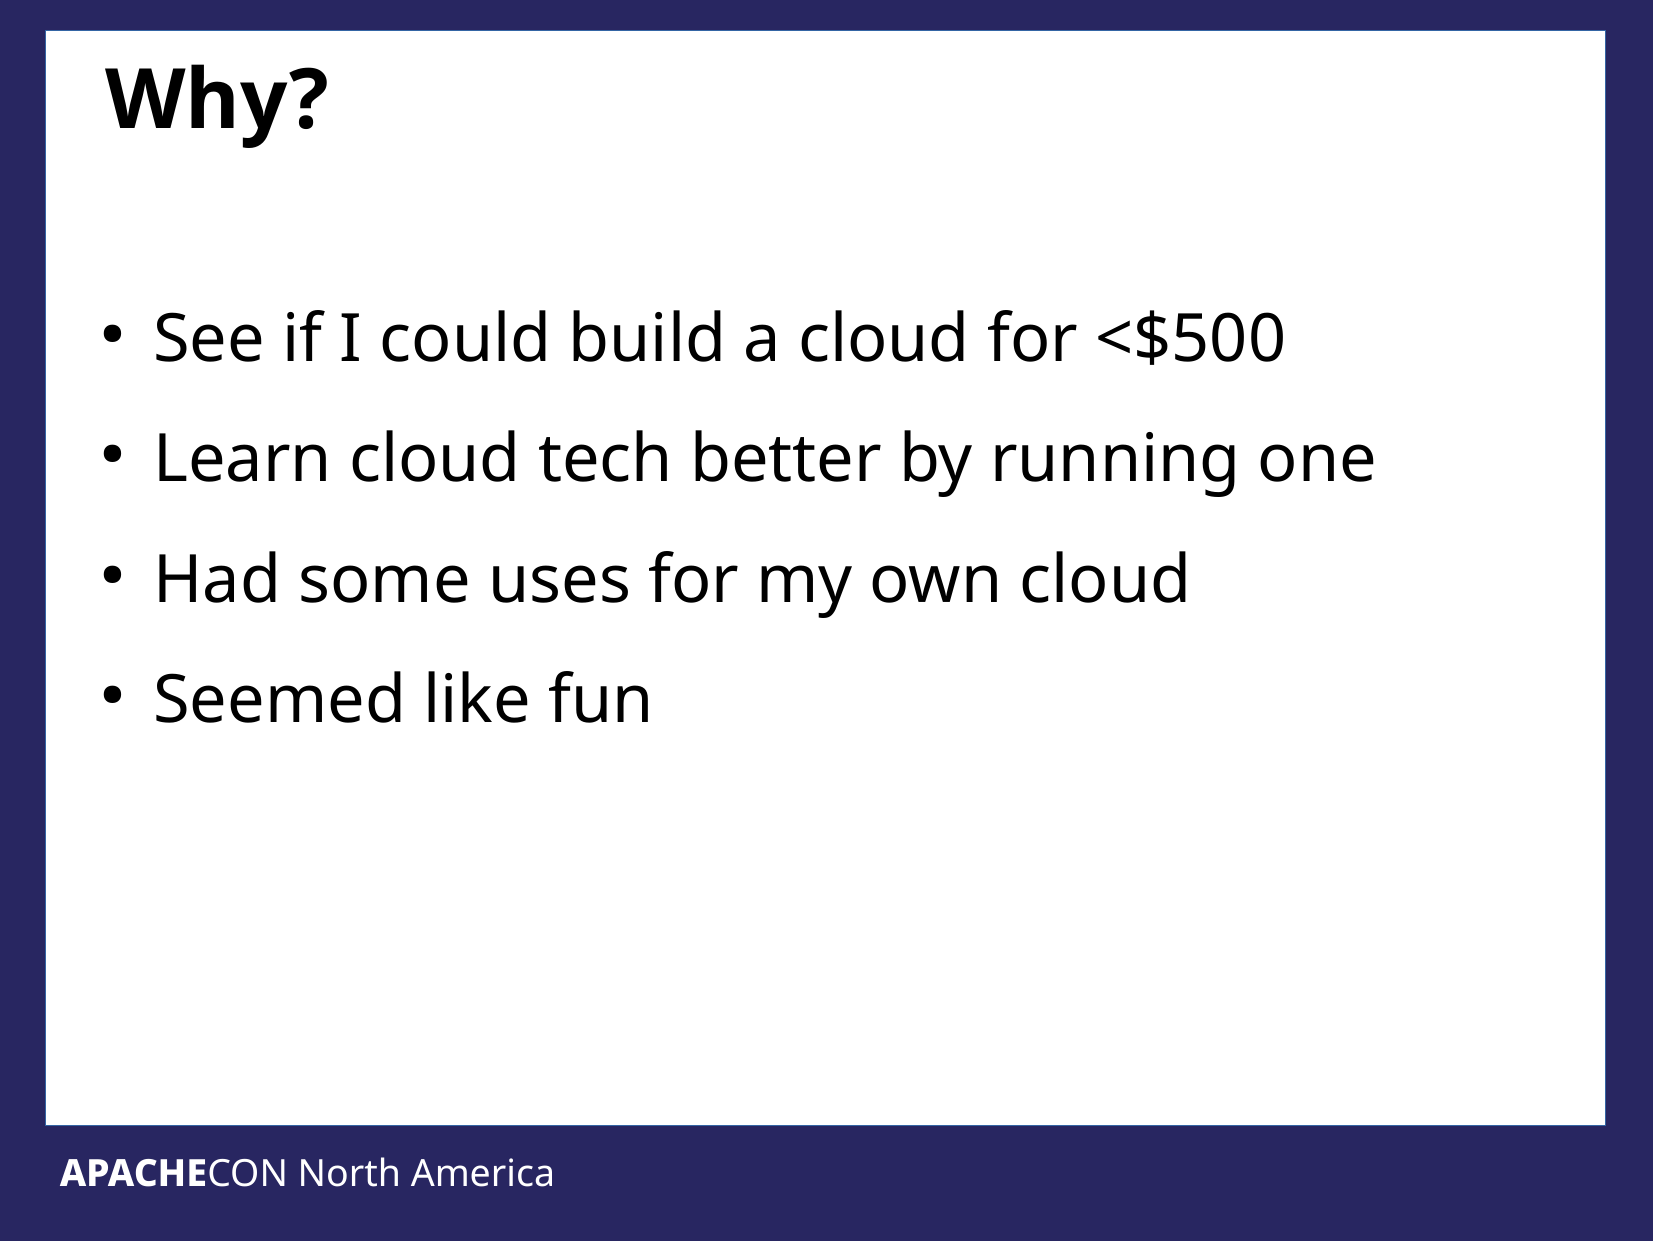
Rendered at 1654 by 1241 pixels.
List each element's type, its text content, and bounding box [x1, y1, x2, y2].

list See if I could build a cloud for <$500 Learn cloud tech better by running one Had some uses for my own cloud Seemed like fun [82, 290, 1571, 1010]
title Why? [105, 42, 1546, 264]
